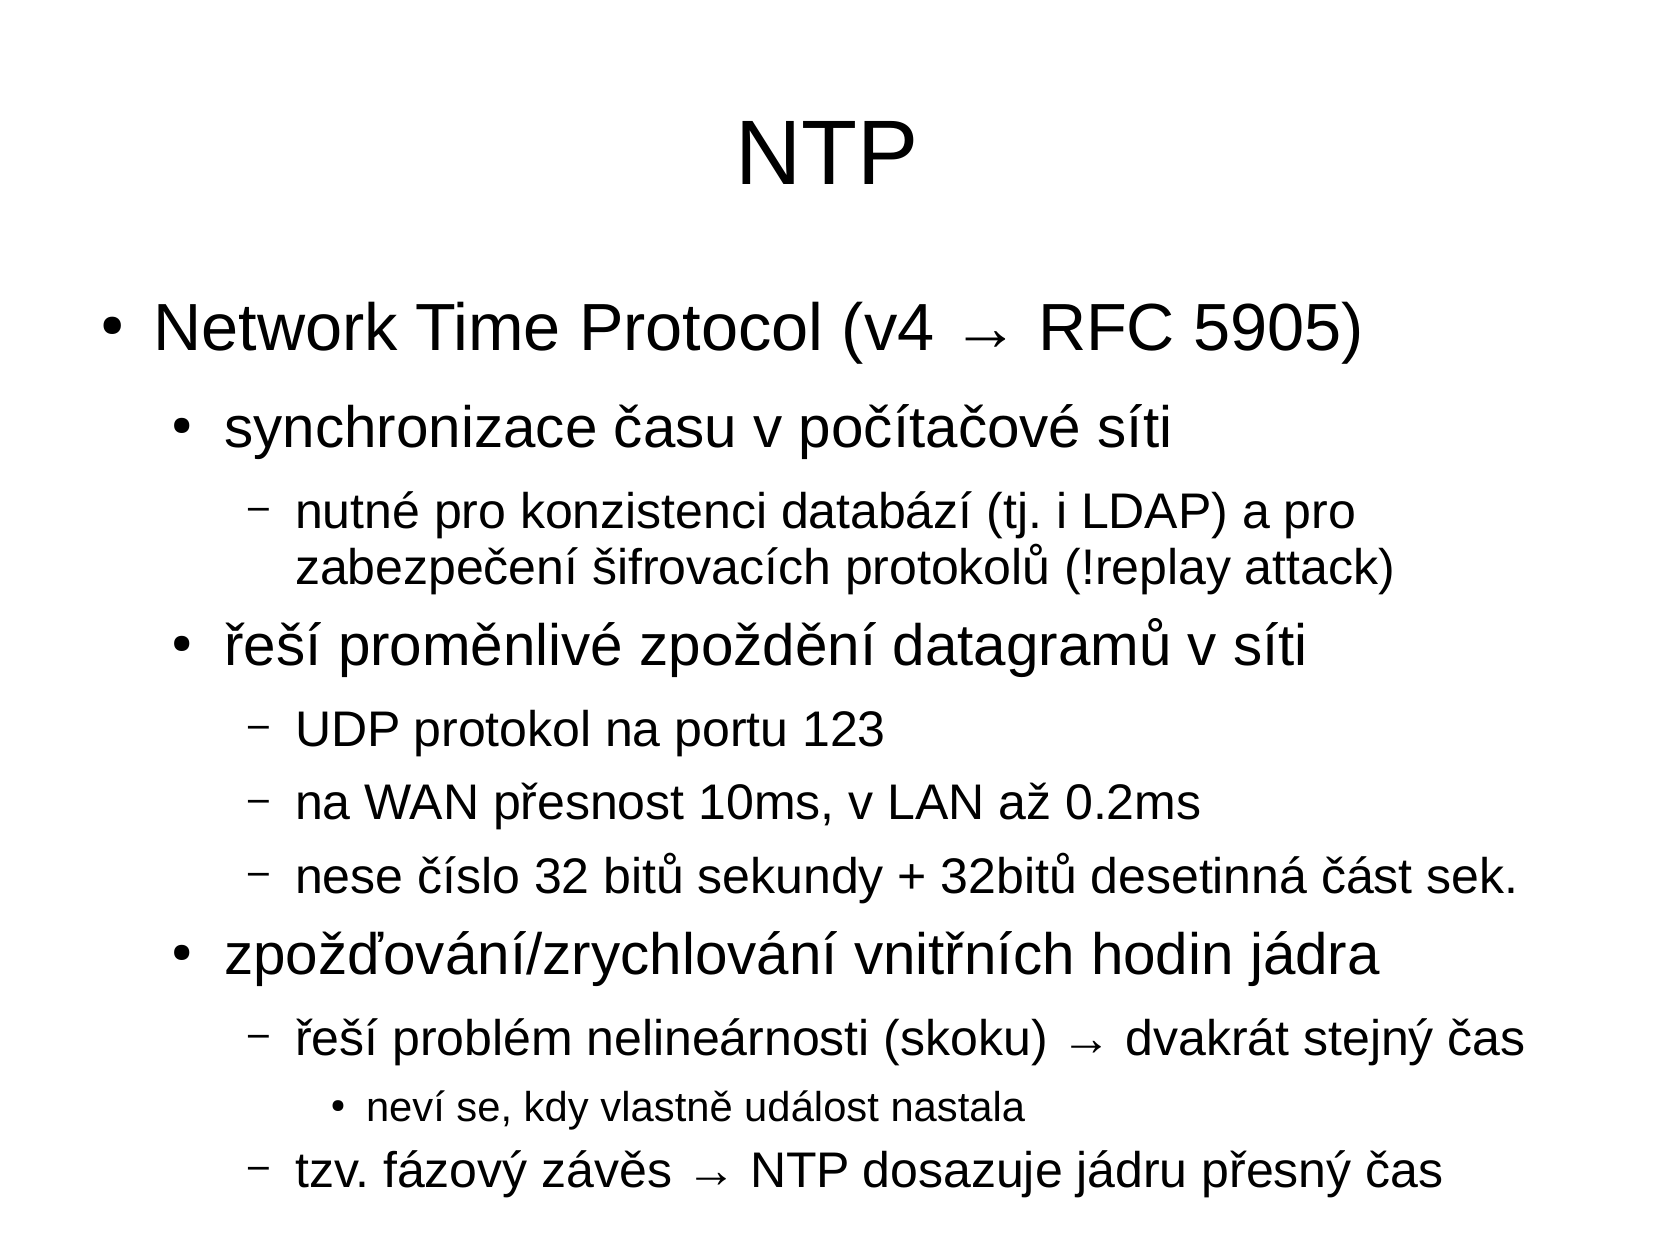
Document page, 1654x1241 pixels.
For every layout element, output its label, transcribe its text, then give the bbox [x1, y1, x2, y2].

title NTP [82, 49, 1571, 257]
list Network Time Protocol (v4 → RFC 5905) synchronizace času v počítačové síti nutné pro konzistenci databází (tj. i LDAP) a pro zabezpečení šifrovacích protokolů (!replay attack) řeší proměnlivé zpoždění datagramů v síti UDP protokol na portu 123 na WAN přesnost 10ms, v LAN až 0.2ms nese číslo 32 bitů sekundy + 32bitů desetinná část sek. zpožďování/zrychlování vnitřních hodin jádra řeší problém nelineárnosti (skoku) → dvakrát stejný čas neví se, kdy vlastně událost nastala tzv. fázový závěs → NTP dosazuje jádru přesný čas [82, 290, 1571, 1198]
